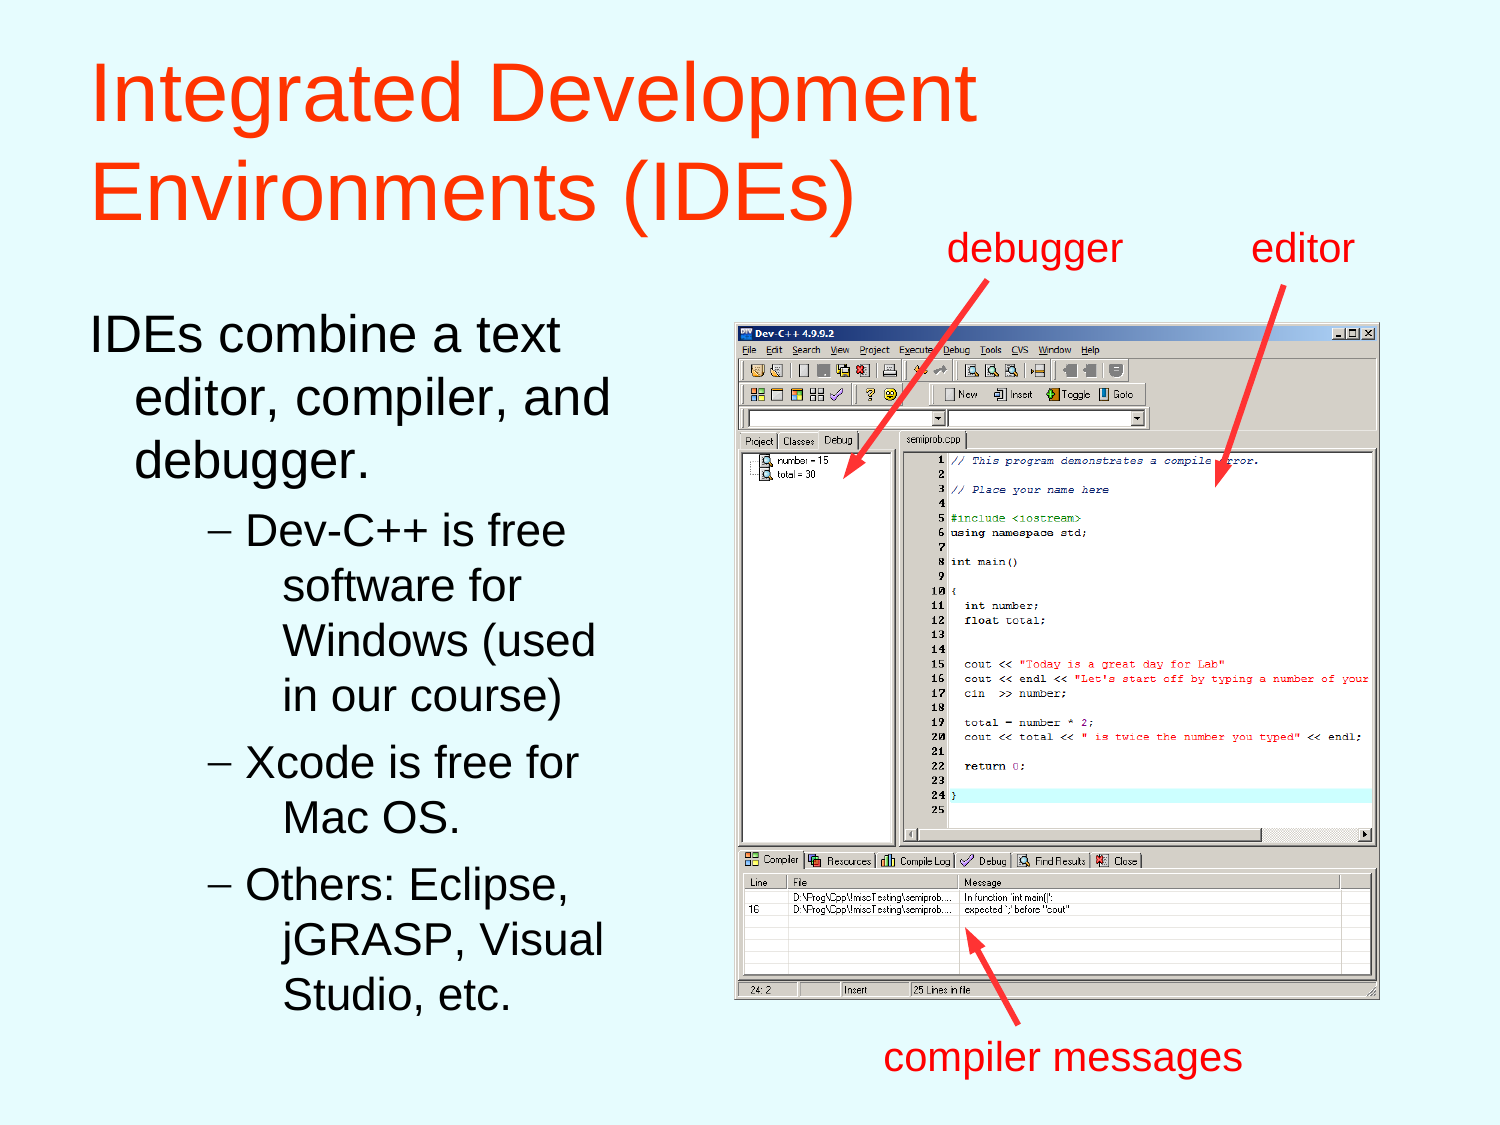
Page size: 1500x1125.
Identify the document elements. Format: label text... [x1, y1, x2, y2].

title Integrated Development Environments (IDEs) [75, 29, 1423, 246]
list IDEs combine a text editor, compiler, and debugger. Dev-C++ is free software for Windows (used in our course) Xcode is free for Mac OS. Others: Eclipse, jGRASP, Visual Studio, etc. [75, 292, 653, 1043]
text_box debugger [932, 213, 1149, 279]
picture [734, 322, 1380, 1000]
text_box compiler messages [868, 1021, 1261, 1088]
text_box editor [1236, 213, 1371, 279]
